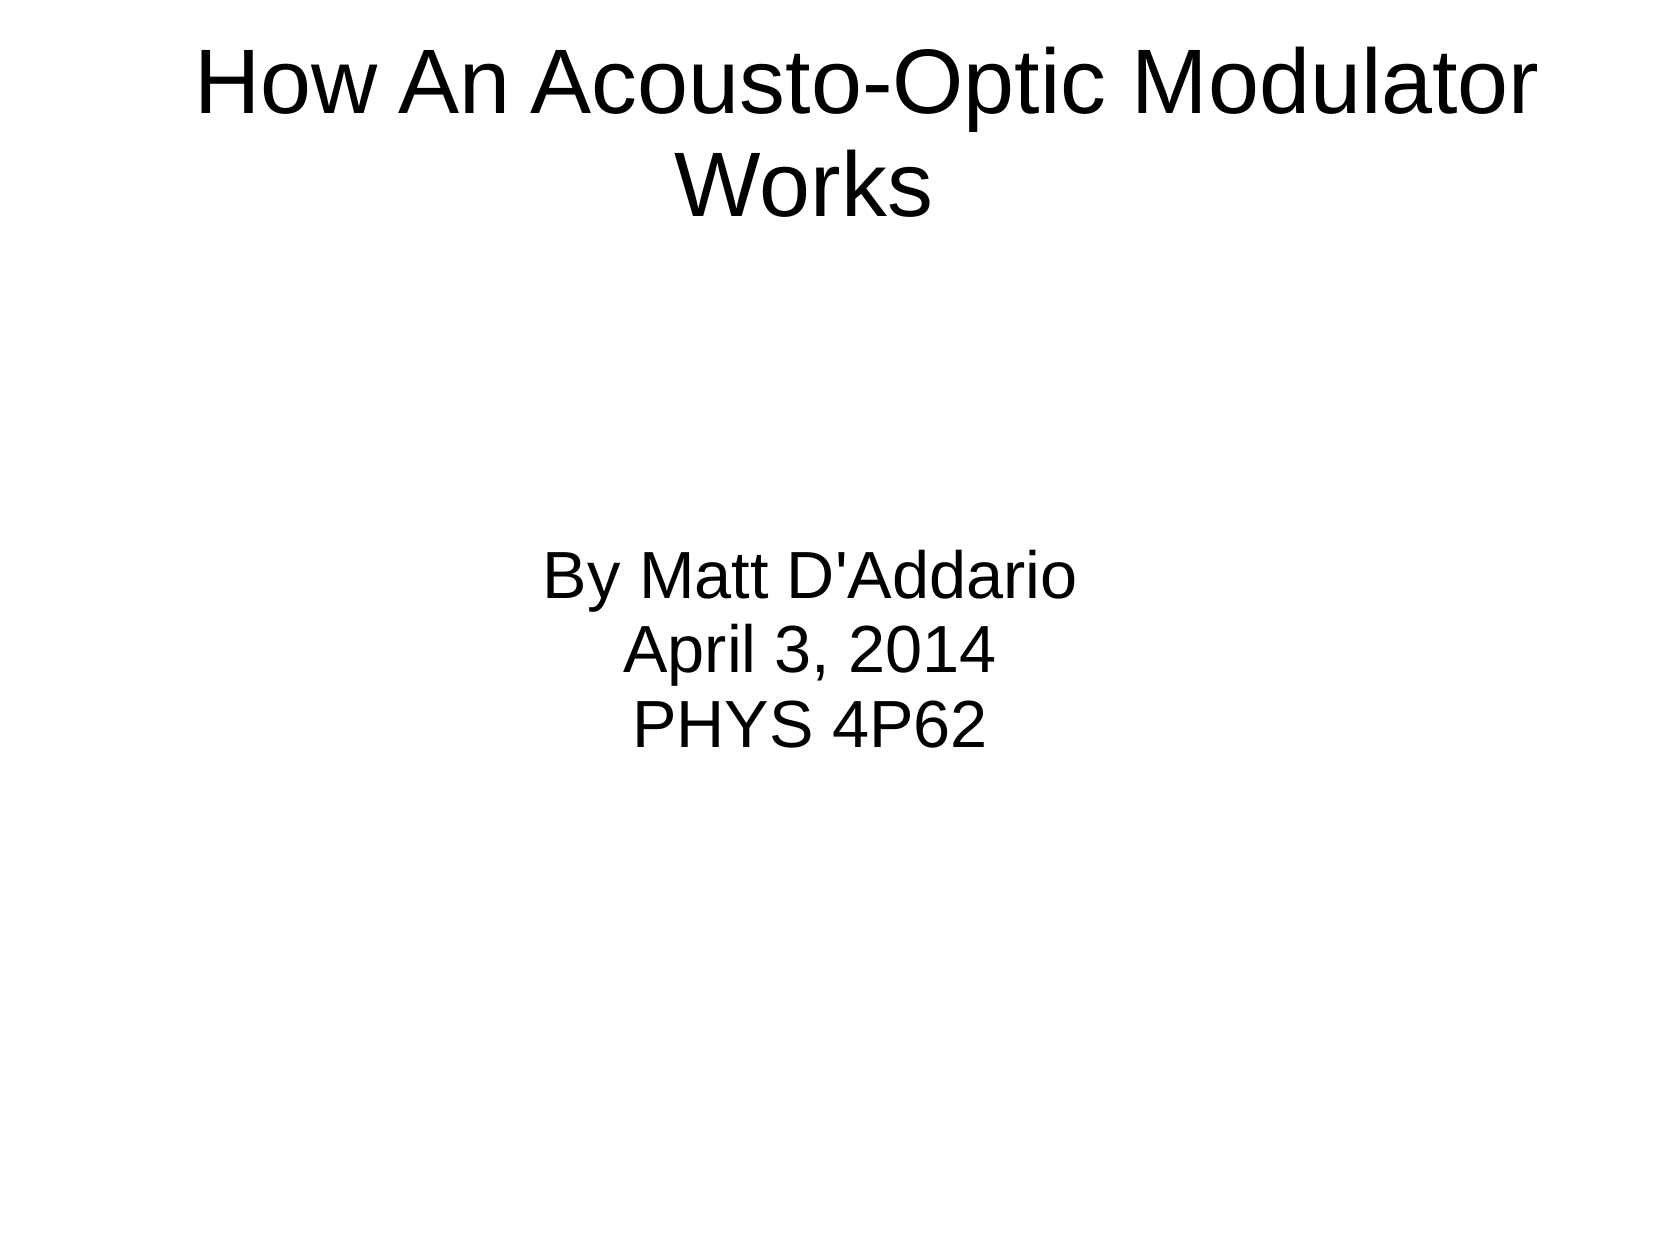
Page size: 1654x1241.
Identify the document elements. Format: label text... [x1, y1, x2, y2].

title How An Acousto-Optic Modulator Works [60, 30, 1549, 238]
subtitle By Matt D'Addario April 3, 2014 PHYS 4P62 [82, 290, 1538, 1010]
